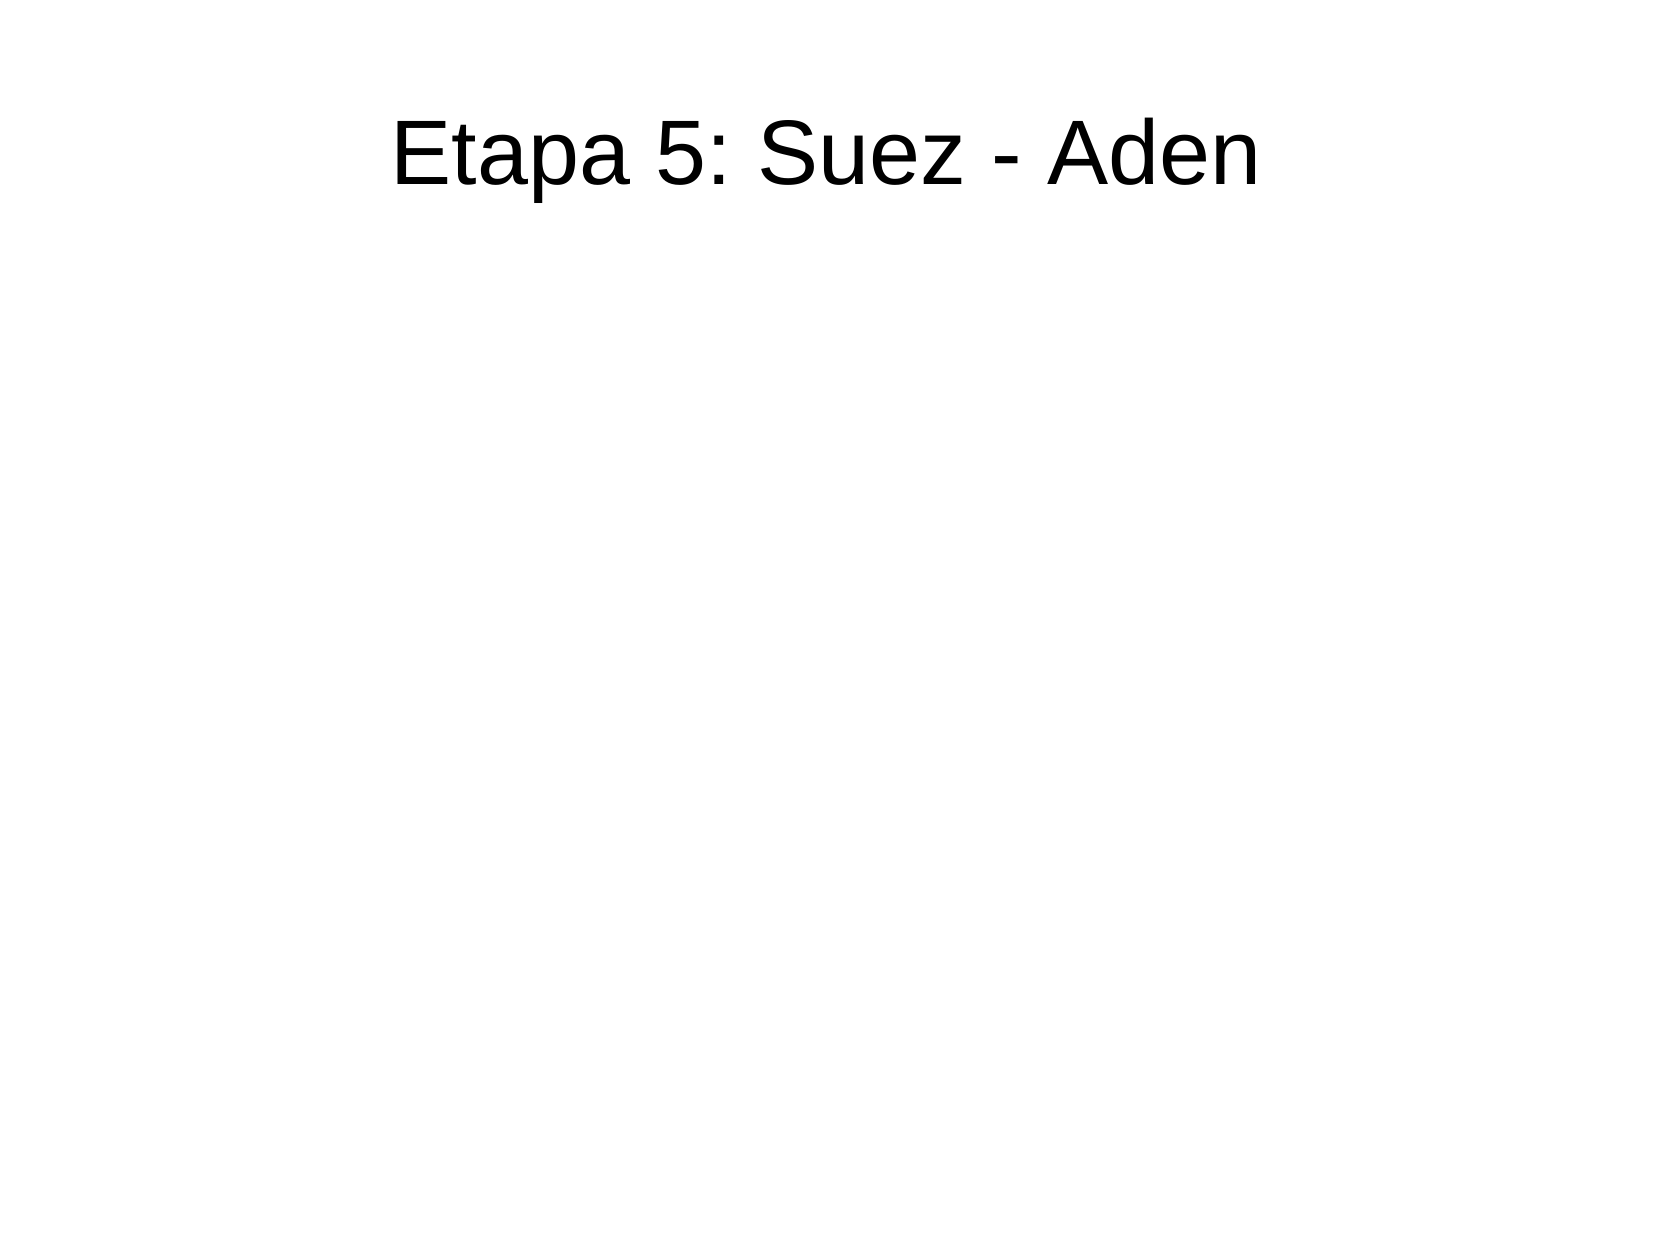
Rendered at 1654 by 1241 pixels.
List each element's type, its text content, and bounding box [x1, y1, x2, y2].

title Etapa 5: Suez - Aden [82, 49, 1571, 257]
